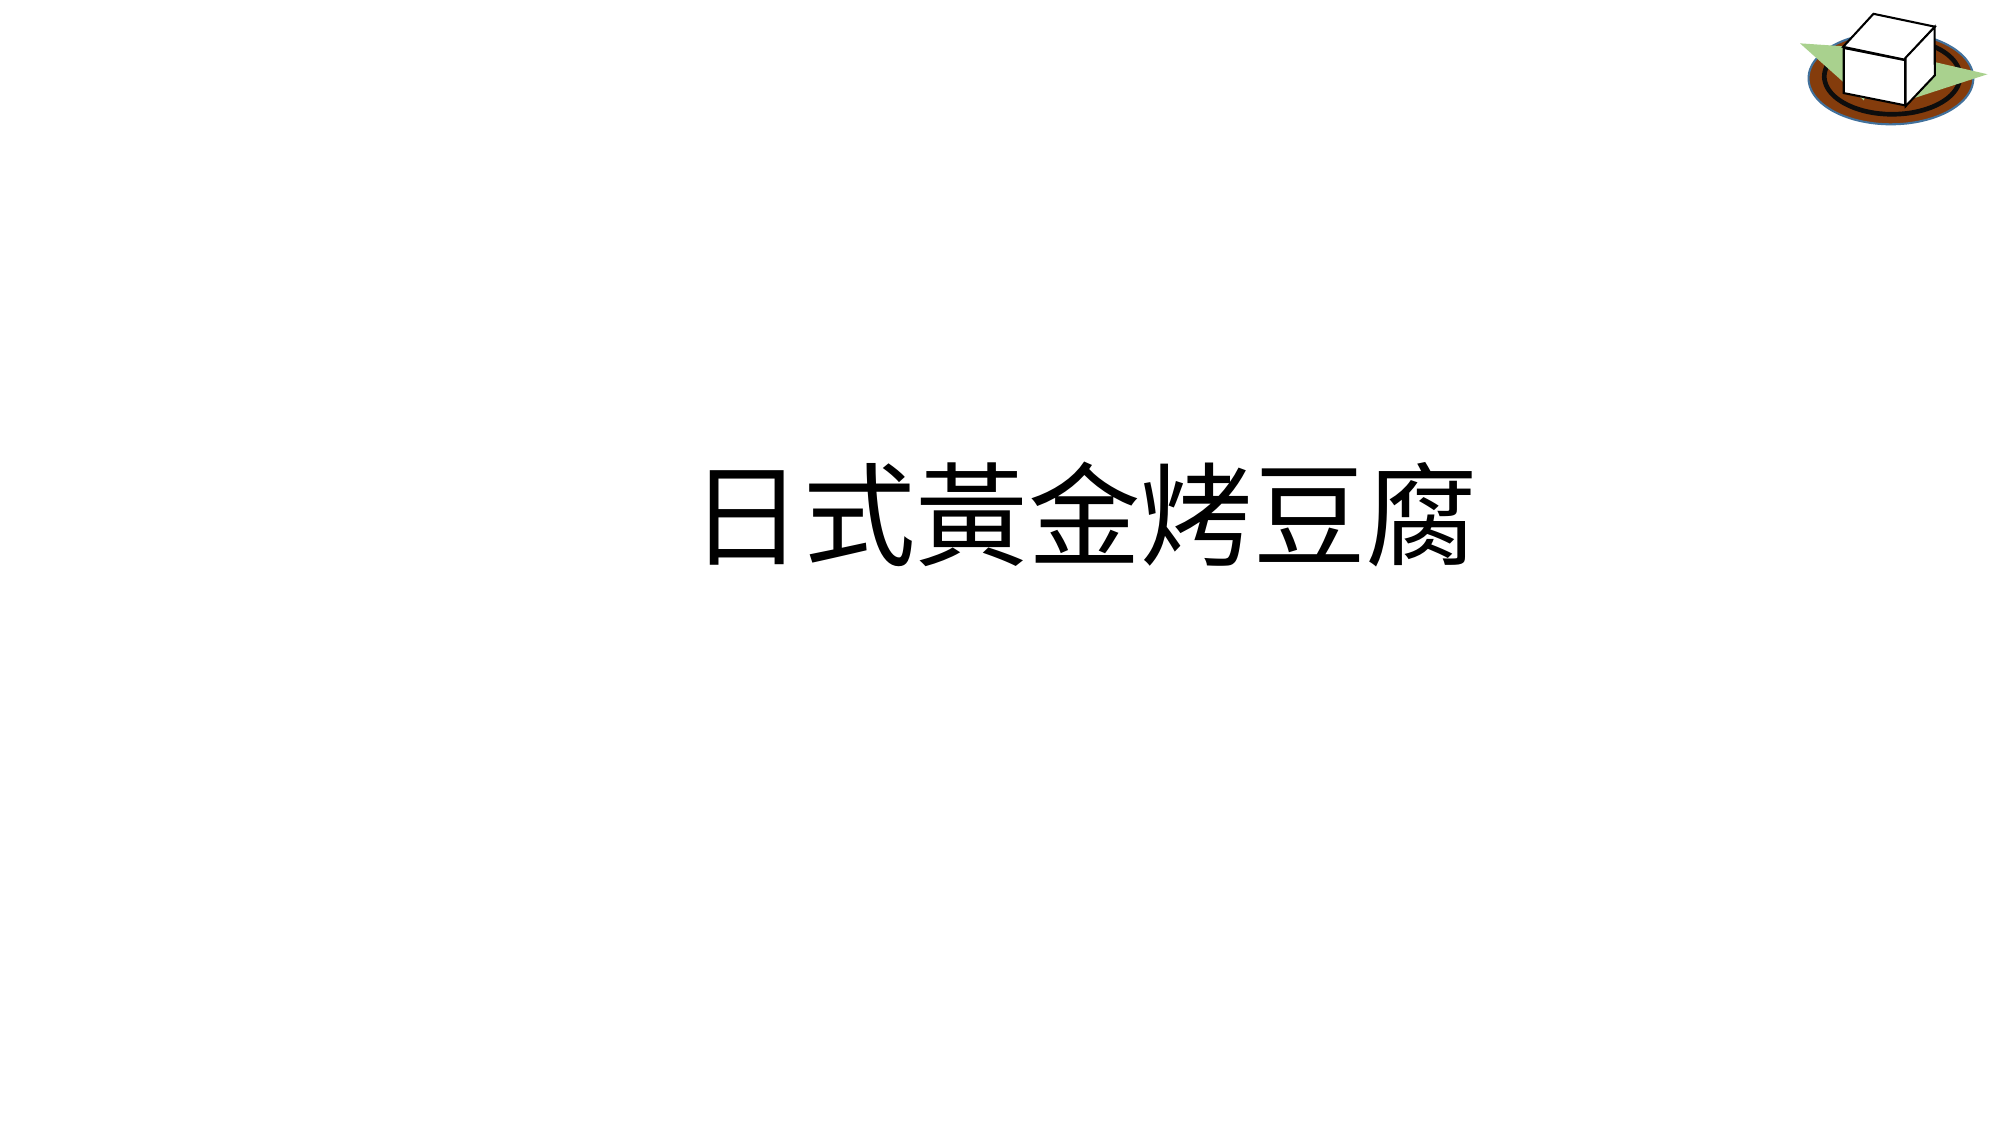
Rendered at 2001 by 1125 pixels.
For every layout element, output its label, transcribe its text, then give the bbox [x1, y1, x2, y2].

text_box 日式黃金烤豆腐 [660, 437, 1509, 590]
text_box [1800, 13, 1988, 125]
